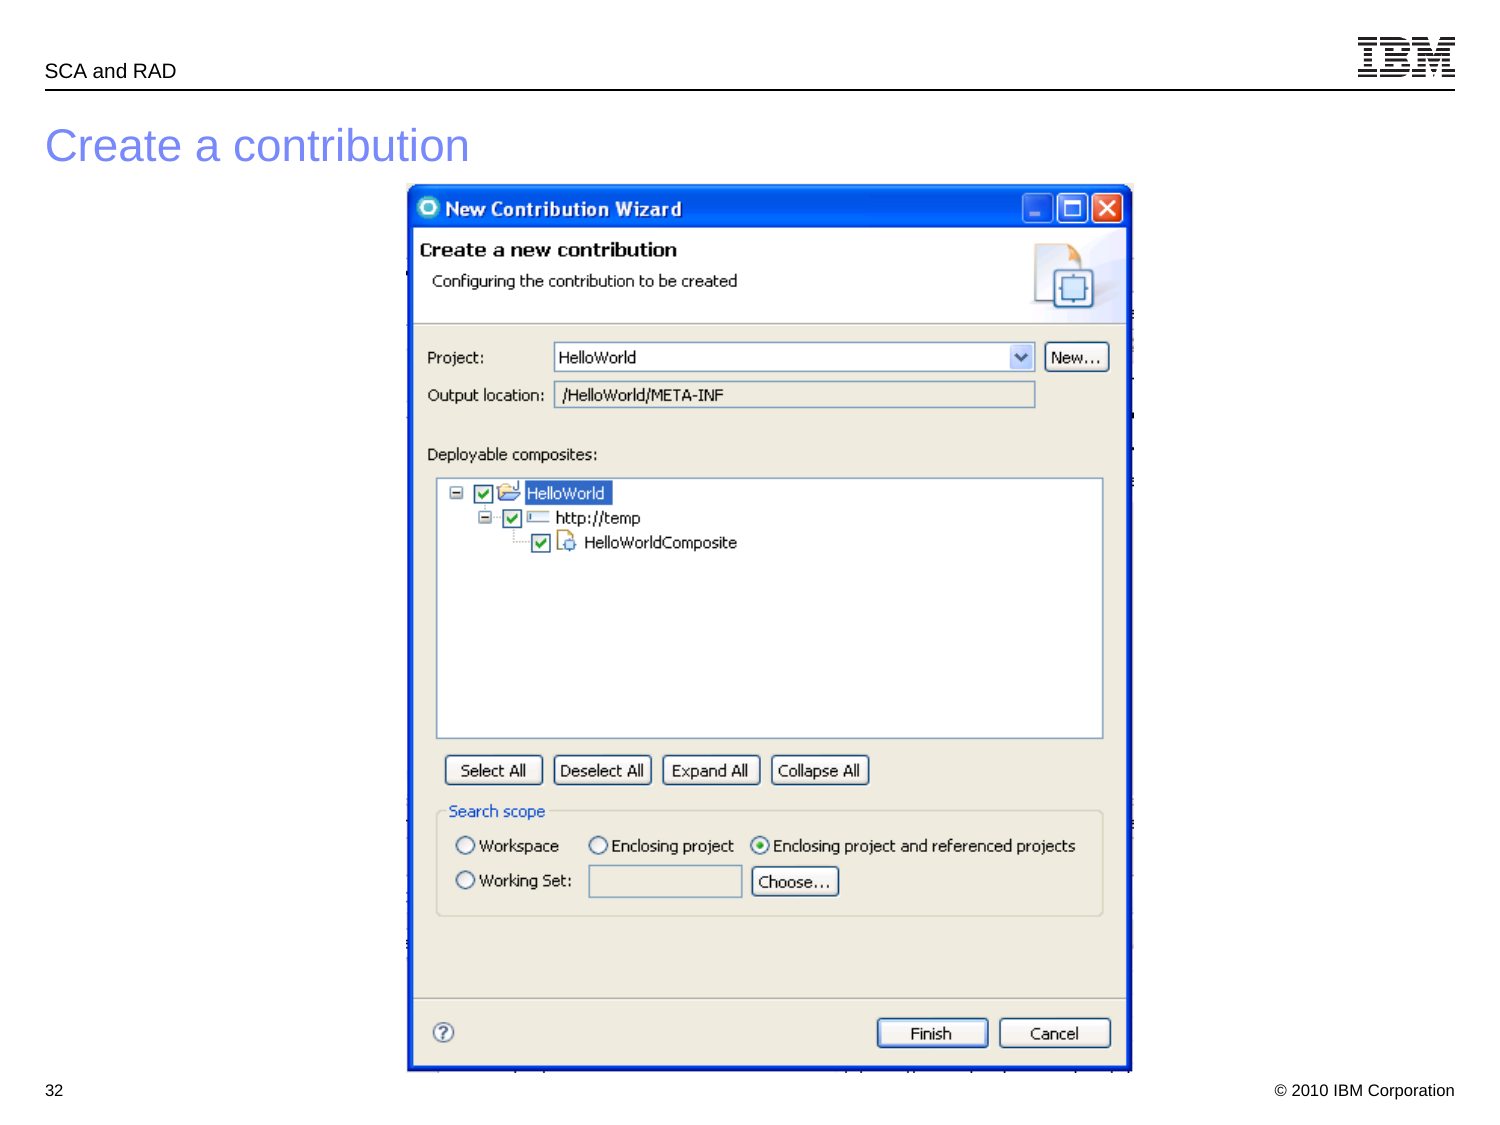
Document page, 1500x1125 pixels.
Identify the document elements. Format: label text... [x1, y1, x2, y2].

title Create a contribution [29, 49, 1455, 246]
picture [406, 183, 1134, 1073]
picture [1358, 37, 1455, 49]
